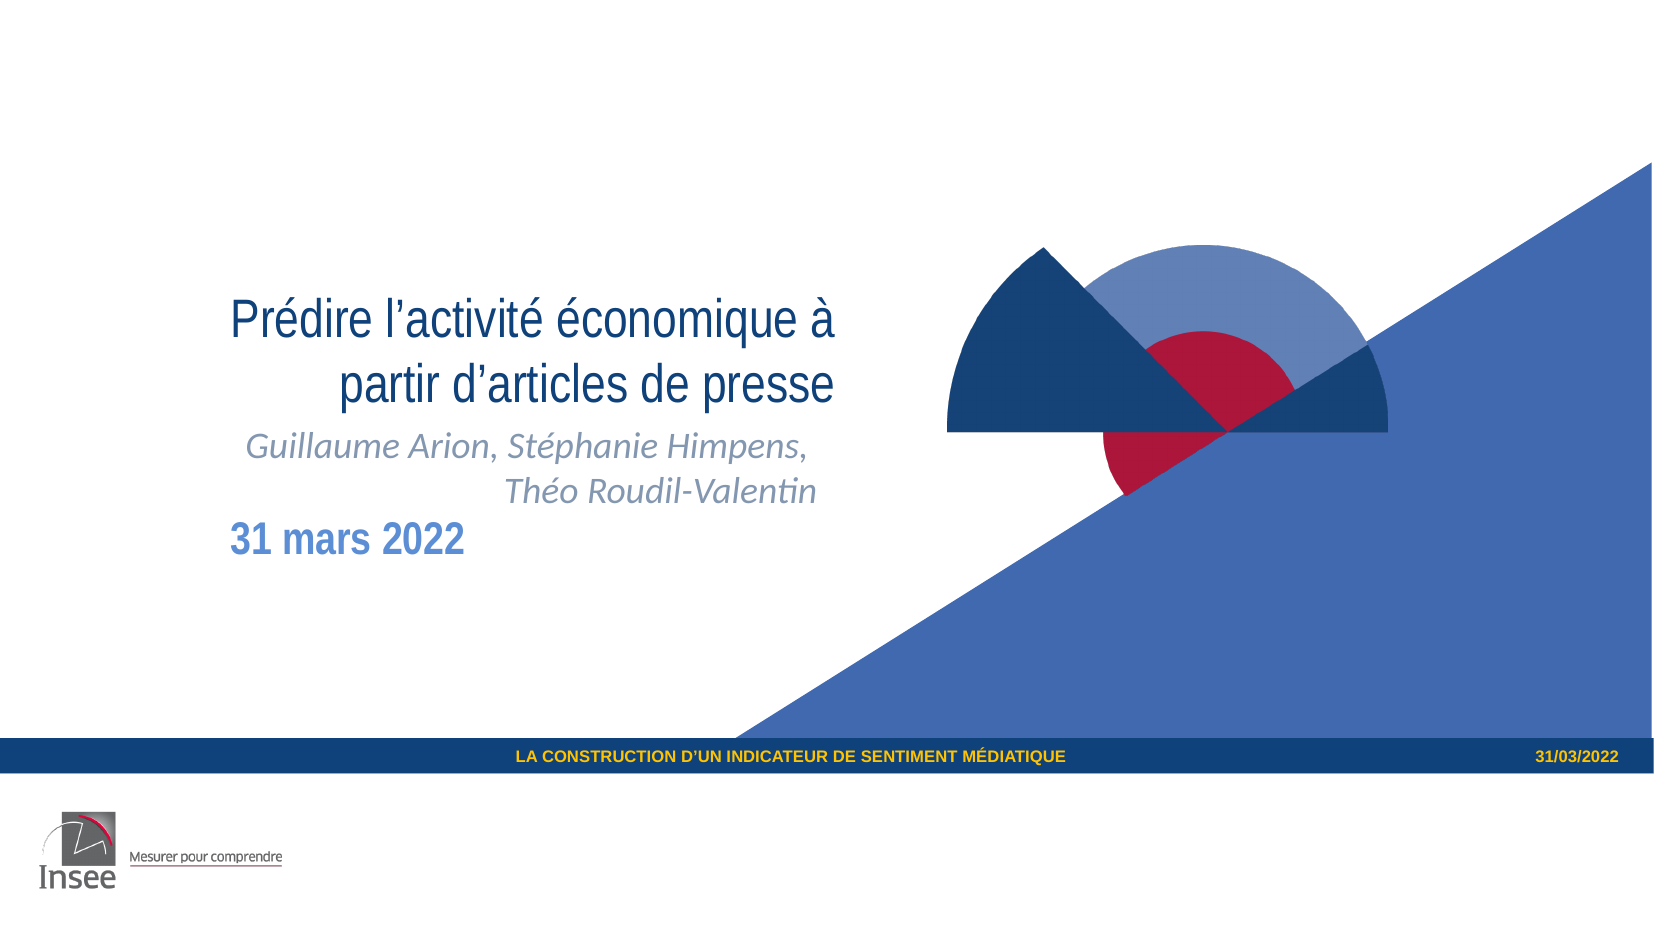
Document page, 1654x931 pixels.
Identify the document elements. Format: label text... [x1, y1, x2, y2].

subtitle 31 mars 2022 [230, 520, 939, 564]
text_box Guillaume Arion, Stéphanie Himpens, Théo Roudil-Valentin [230, 413, 939, 520]
text_box LA construction d’un indicateur de Sentiment Médiatique [59, 738, 1535, 774]
text_box 31/03/2022 [1535, 738, 1654, 774]
title Prédire l’activité économique à partir d’articles de presse [230, 282, 939, 413]
